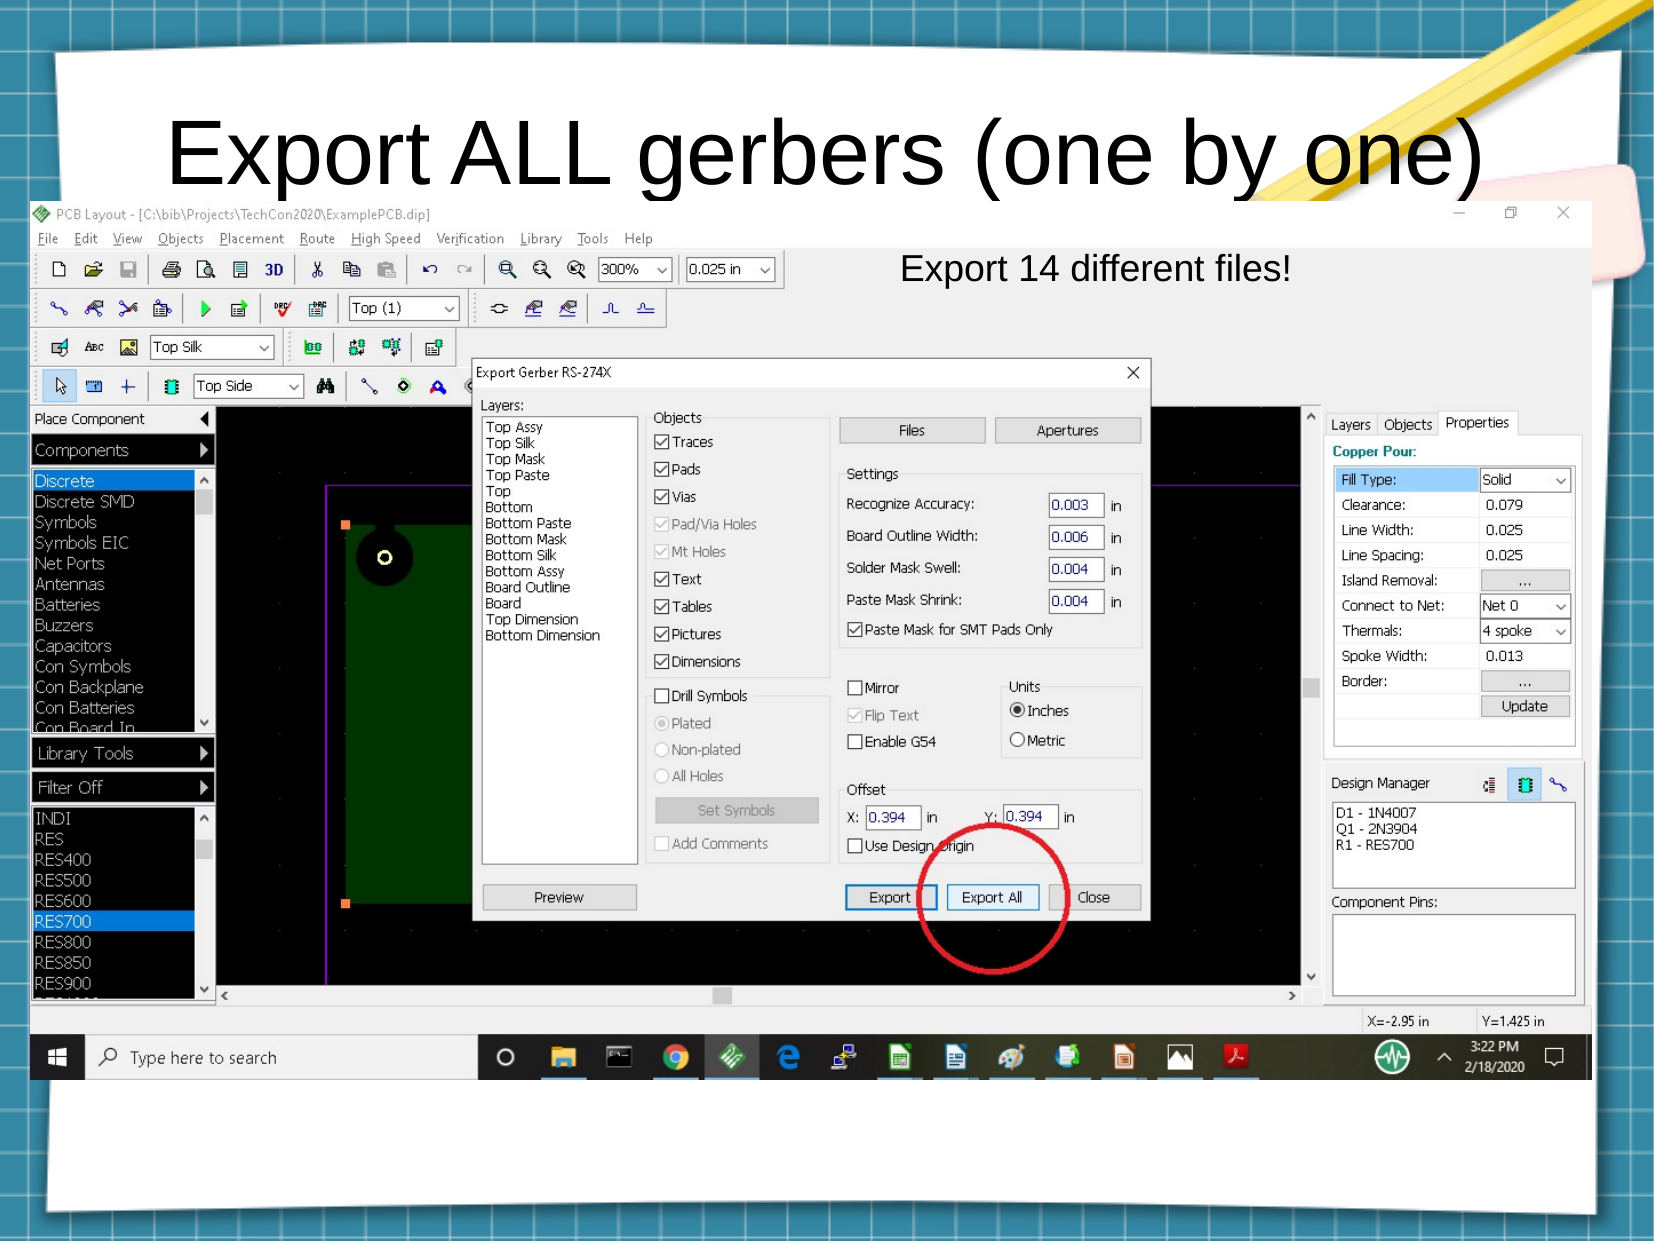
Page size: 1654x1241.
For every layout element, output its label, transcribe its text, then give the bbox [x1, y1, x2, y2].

text_box Export 14 different files! [885, 240, 1576, 339]
picture [0, 0, 1654, 1241]
title Export ALL gerbers (one by one) [82, 49, 1571, 201]
